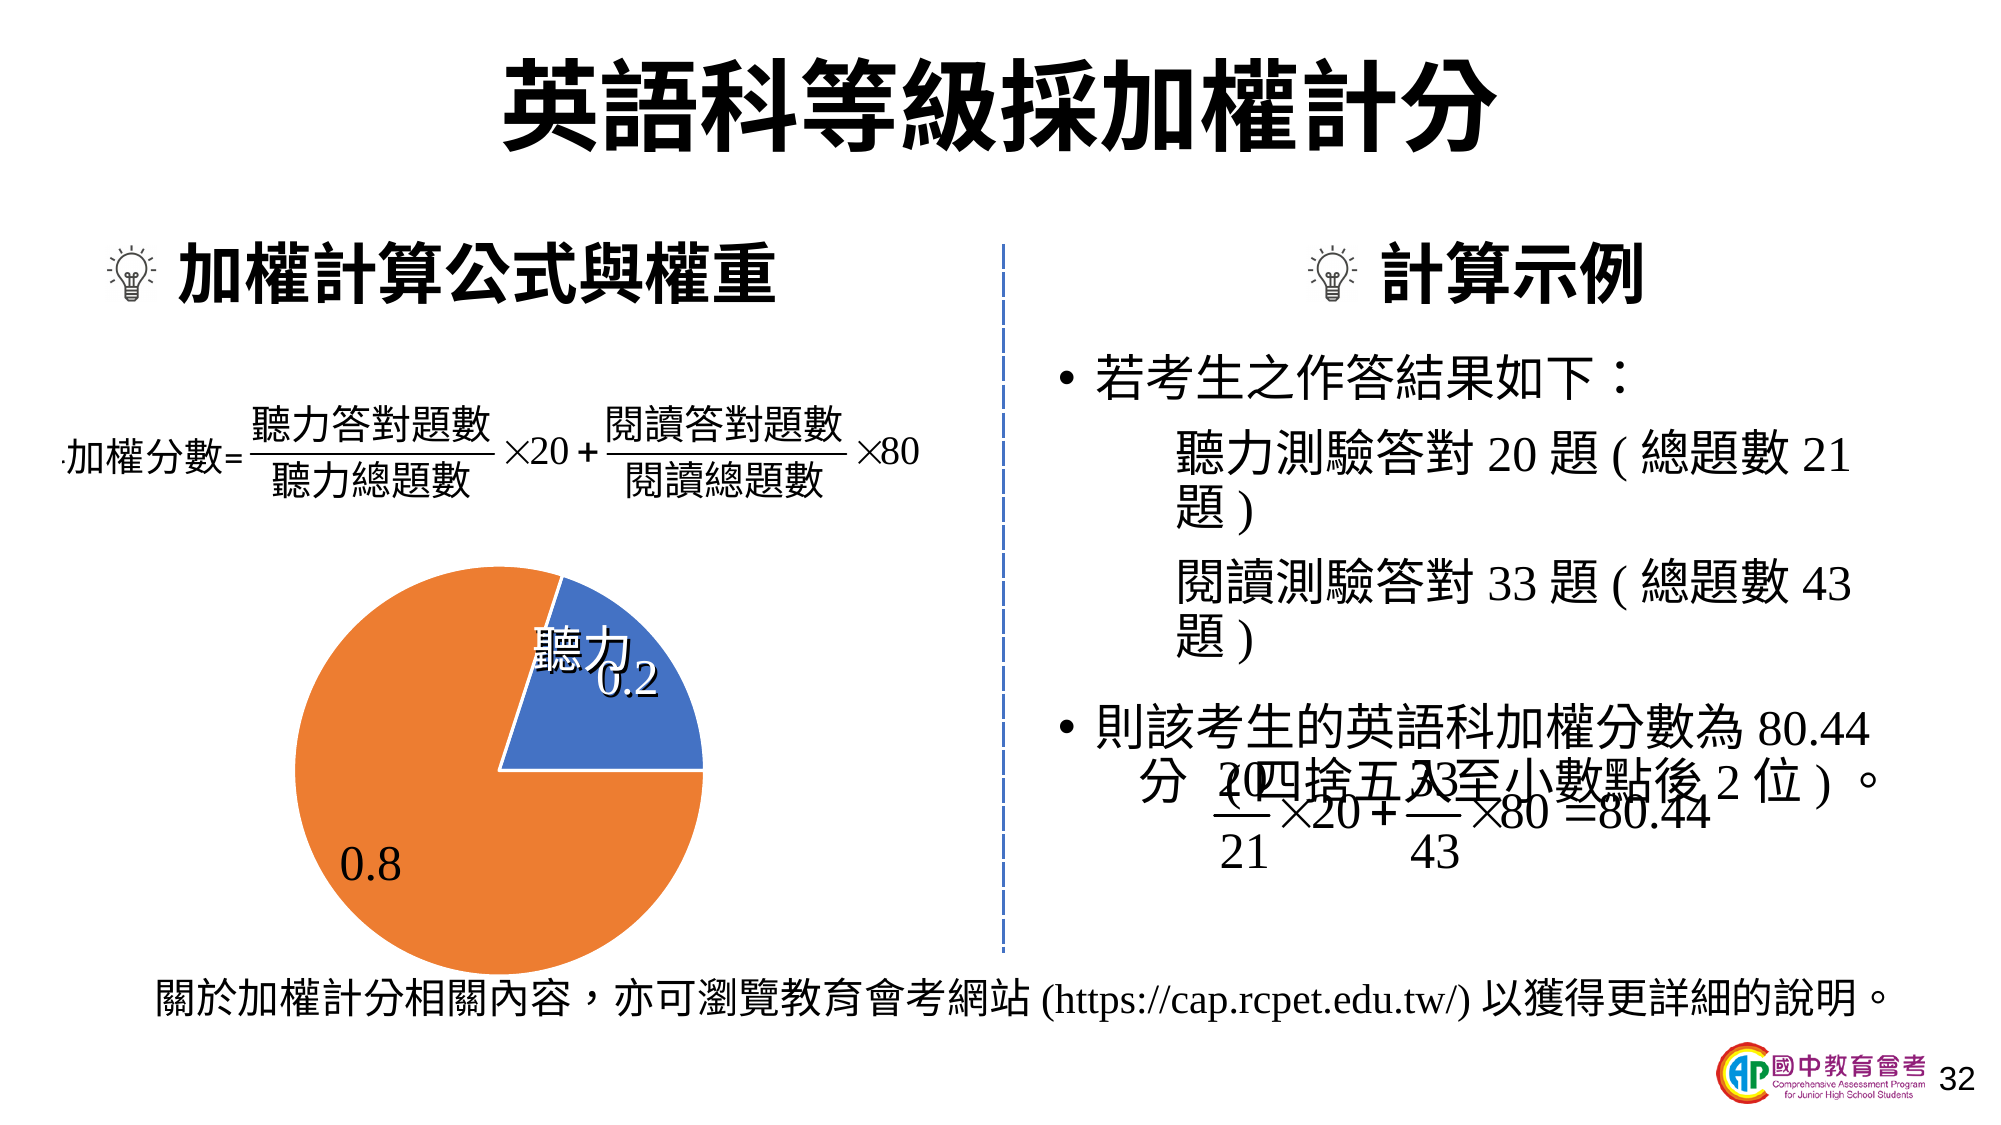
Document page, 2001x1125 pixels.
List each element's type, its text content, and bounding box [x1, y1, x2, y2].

chart [149, 535, 900, 964]
picture [62, 380, 937, 531]
title 英語科等級採加權計分 [137, 2, 1863, 220]
text_box 32 [1923, 1047, 2000, 1108]
list 計算示例 [952, 233, 2000, 339]
list 加權計算公式與權重 [0, 233, 884, 339]
list 若考生之作答結果如下： 聽力測驗答對20題(總題數21題) 閱讀測驗答對33題(總題數43題) 則該考生的英語科加權分數為80.44分 (四捨五入至小數點後2位)。 [1043, 346, 1941, 995]
chart [1205, 747, 1718, 880]
text_box 關於加權計分相關內容，亦可瀏覽教育會考網站(https://cap.rcpet.edu.tw/)以獲得更詳細的說明。 [139, 964, 1914, 1029]
